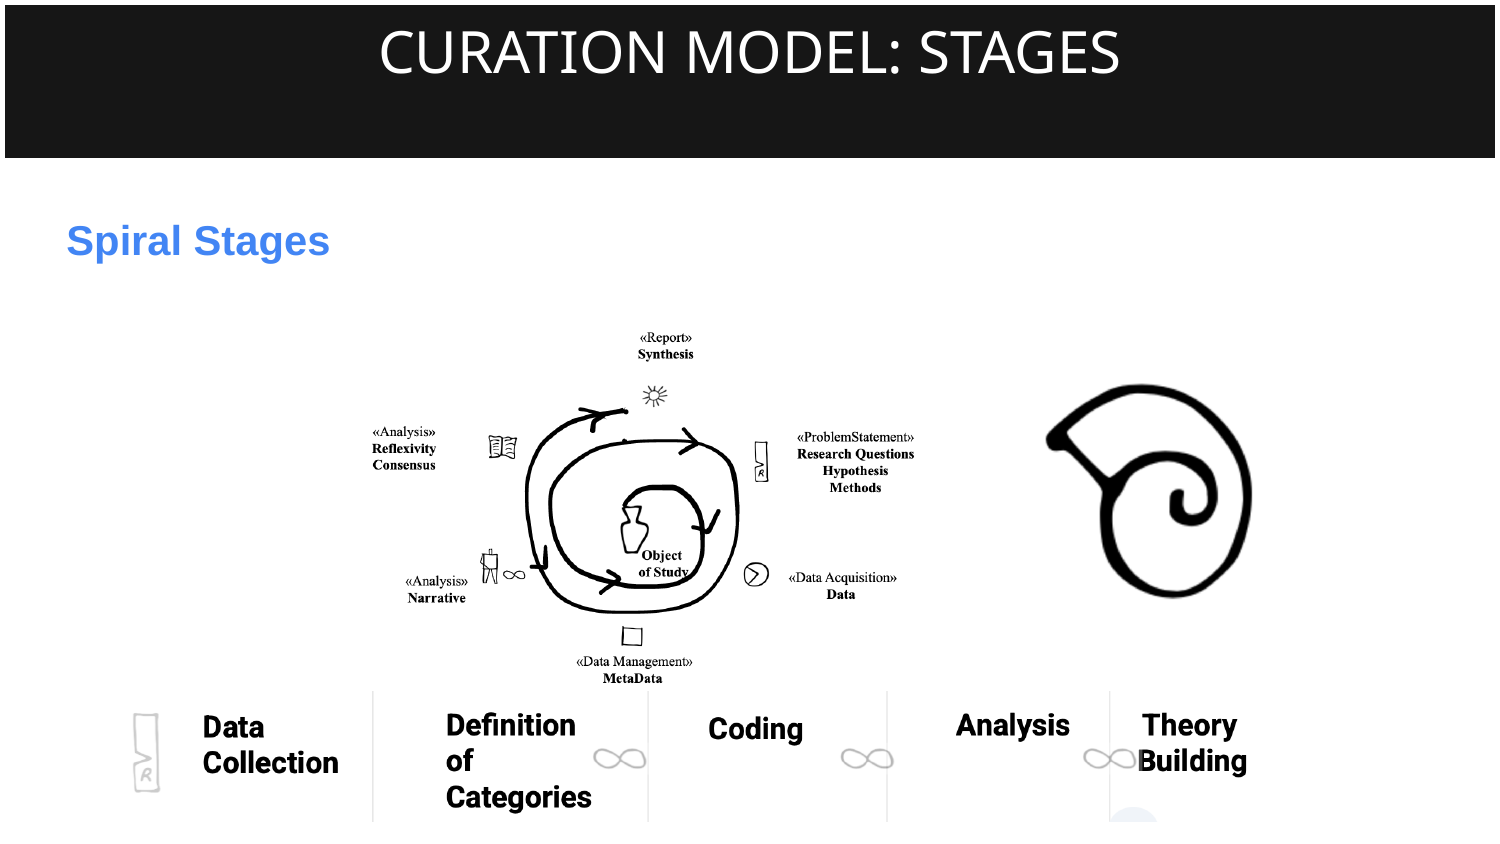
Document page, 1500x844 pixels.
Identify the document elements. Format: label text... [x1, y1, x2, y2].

picture [118, 303, 1291, 822]
title Curation model: Stages [0, 0, 1500, 164]
list Spiral Stages [51, 190, 1446, 760]
picture [1017, 374, 1270, 619]
